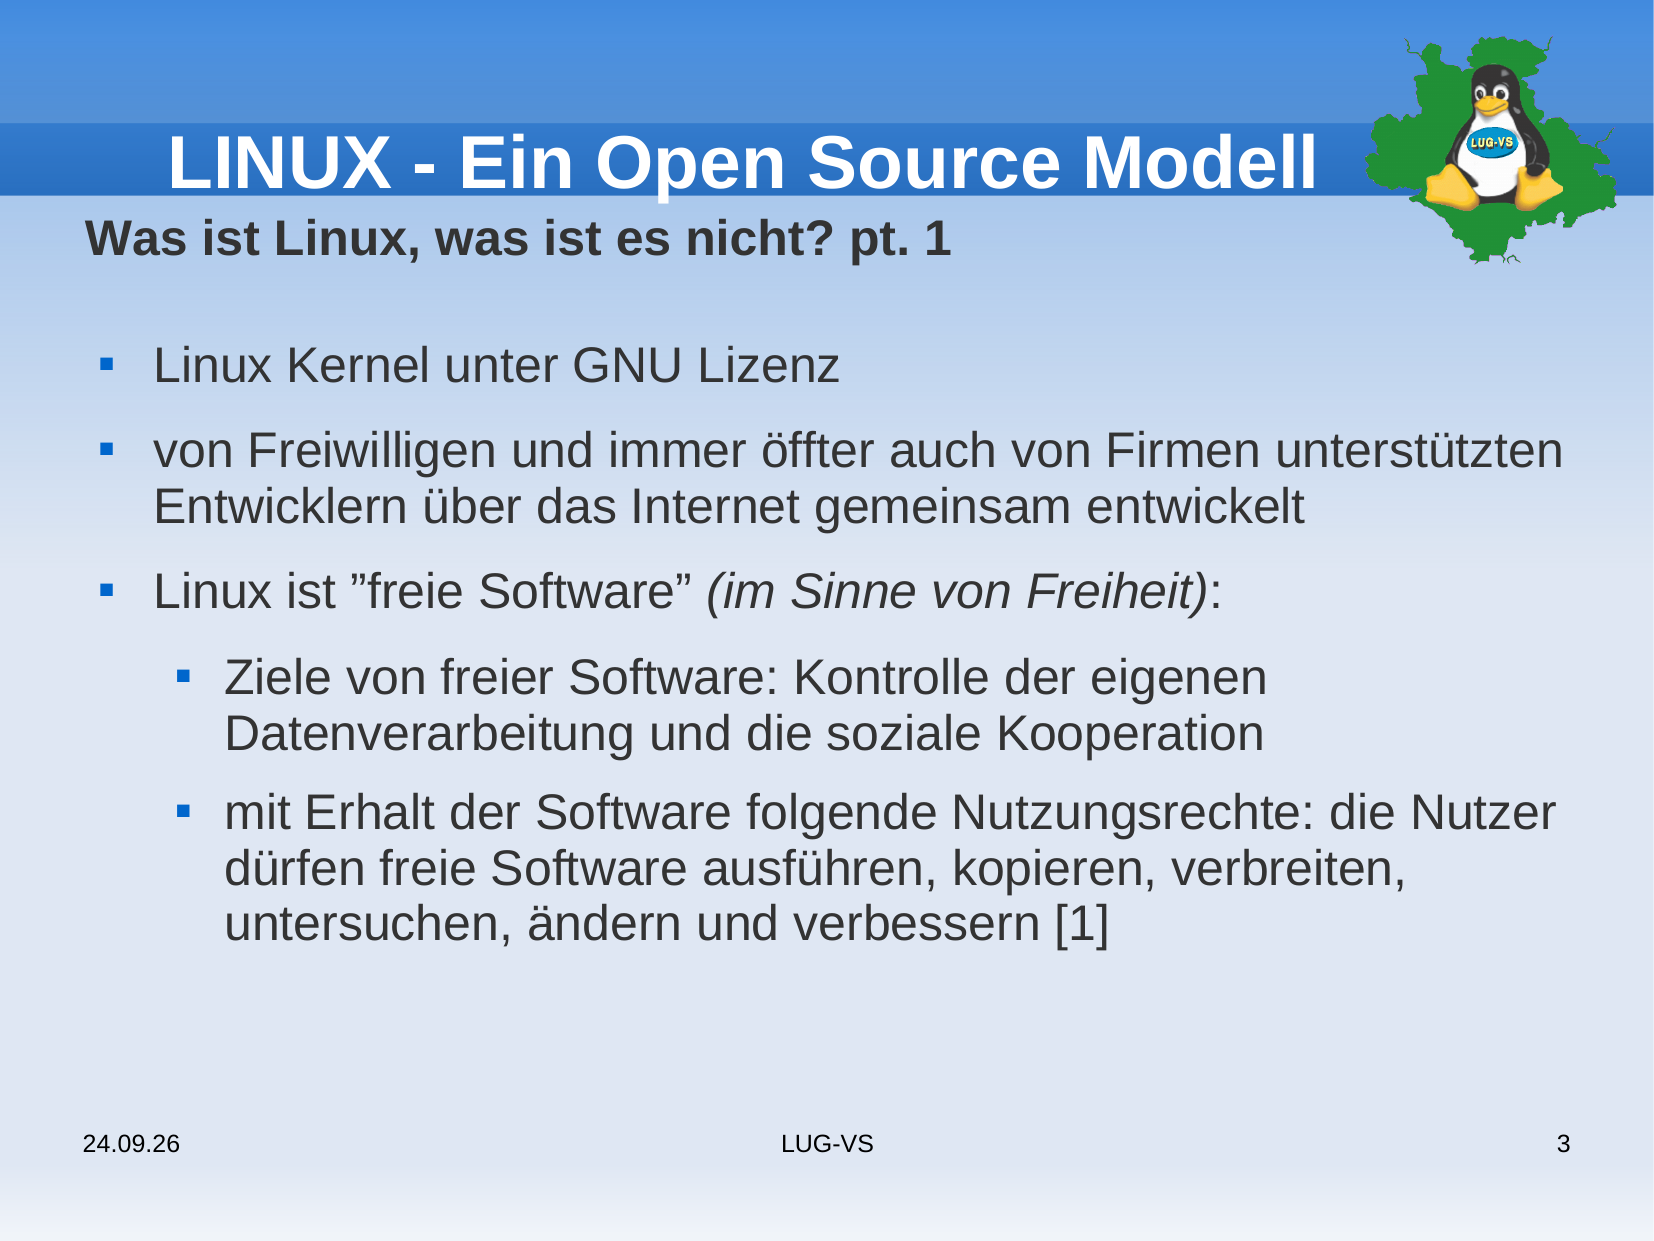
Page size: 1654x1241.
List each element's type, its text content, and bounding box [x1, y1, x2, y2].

text_box Was ist Linux, was ist es nicht? pt. 1 [14, 209, 981, 266]
title LINUX - Ein Open Source Modell [0, 59, 1489, 267]
picture [0, 0, 1654, 1241]
list Linux Kernel unter GNU Lizenz von Freiwilligen und immer öffter auch von Firmen unterstützten Entwicklern über das Internet gemeinsam entwickelt Linux ist ”freie Software” (im Sinne von Freiheit): Ziele von freier Software: Kontrolle der eigenen Datenverarbeitung und die soziale Kooperation mit Erhalt der Software folgende Nutzungsrechte: die Nutzer dürfen freie Software ausführen, kopieren, verbreiten, untersuchen, ändern und verbessern [1] [82, 337, 1571, 1151]
